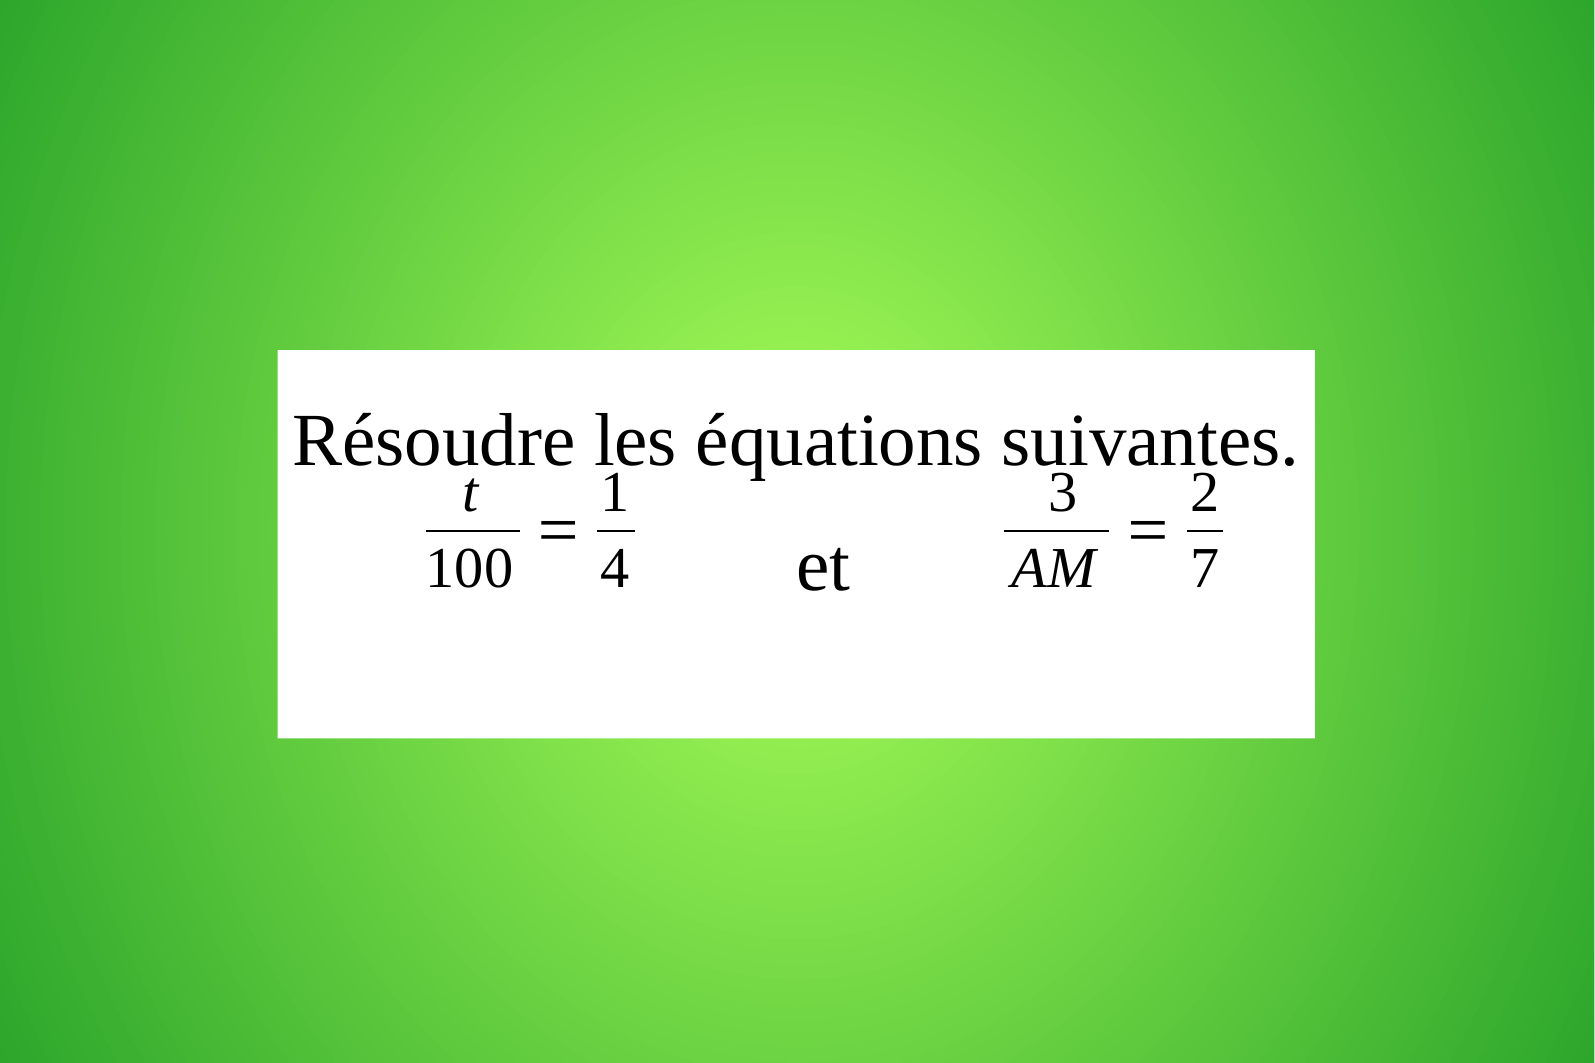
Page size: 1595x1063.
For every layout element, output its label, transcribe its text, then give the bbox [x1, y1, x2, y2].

text_box Résoudre les équations suivantes. et [277, 350, 1315, 697]
picture [0, 0, 1595, 1063]
chart [986, 460, 1239, 602]
chart [407, 460, 651, 602]
